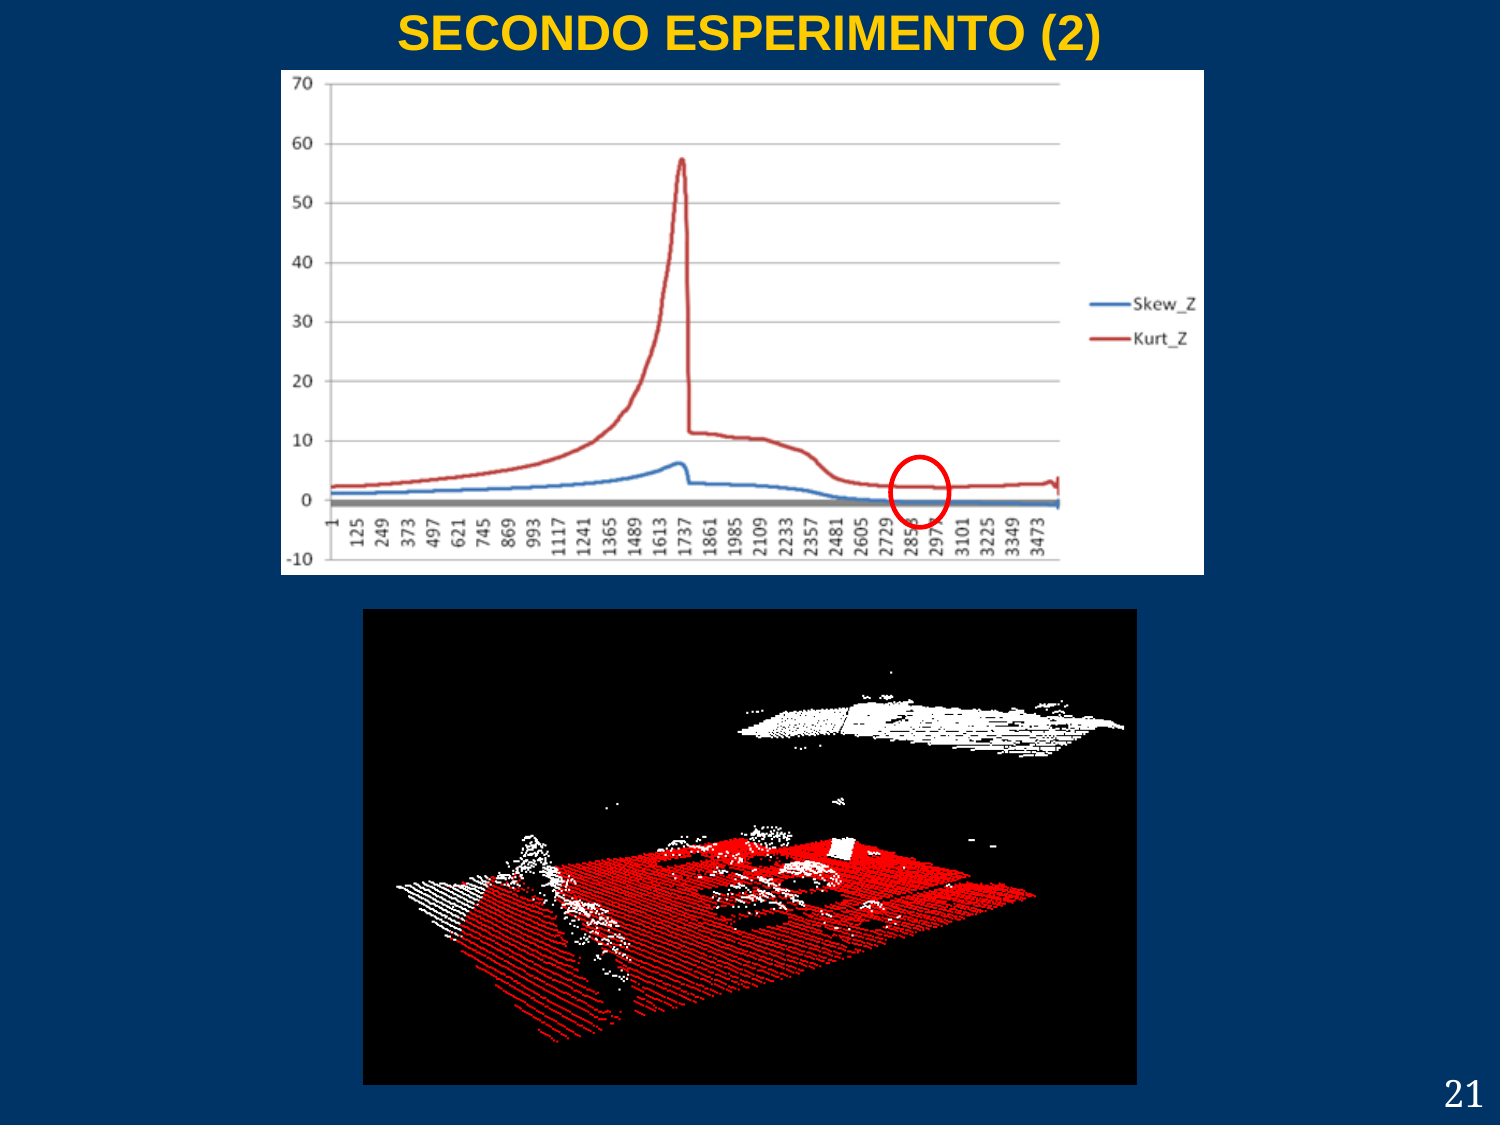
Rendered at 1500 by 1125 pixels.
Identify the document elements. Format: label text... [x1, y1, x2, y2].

slide_number <numero> [1149, 1062, 1500, 1125]
picture [363, 609, 1137, 1085]
text_box SECONDO ESPERIMENTO (2) [0, 0, 1500, 69]
picture [281, 70, 1204, 575]
